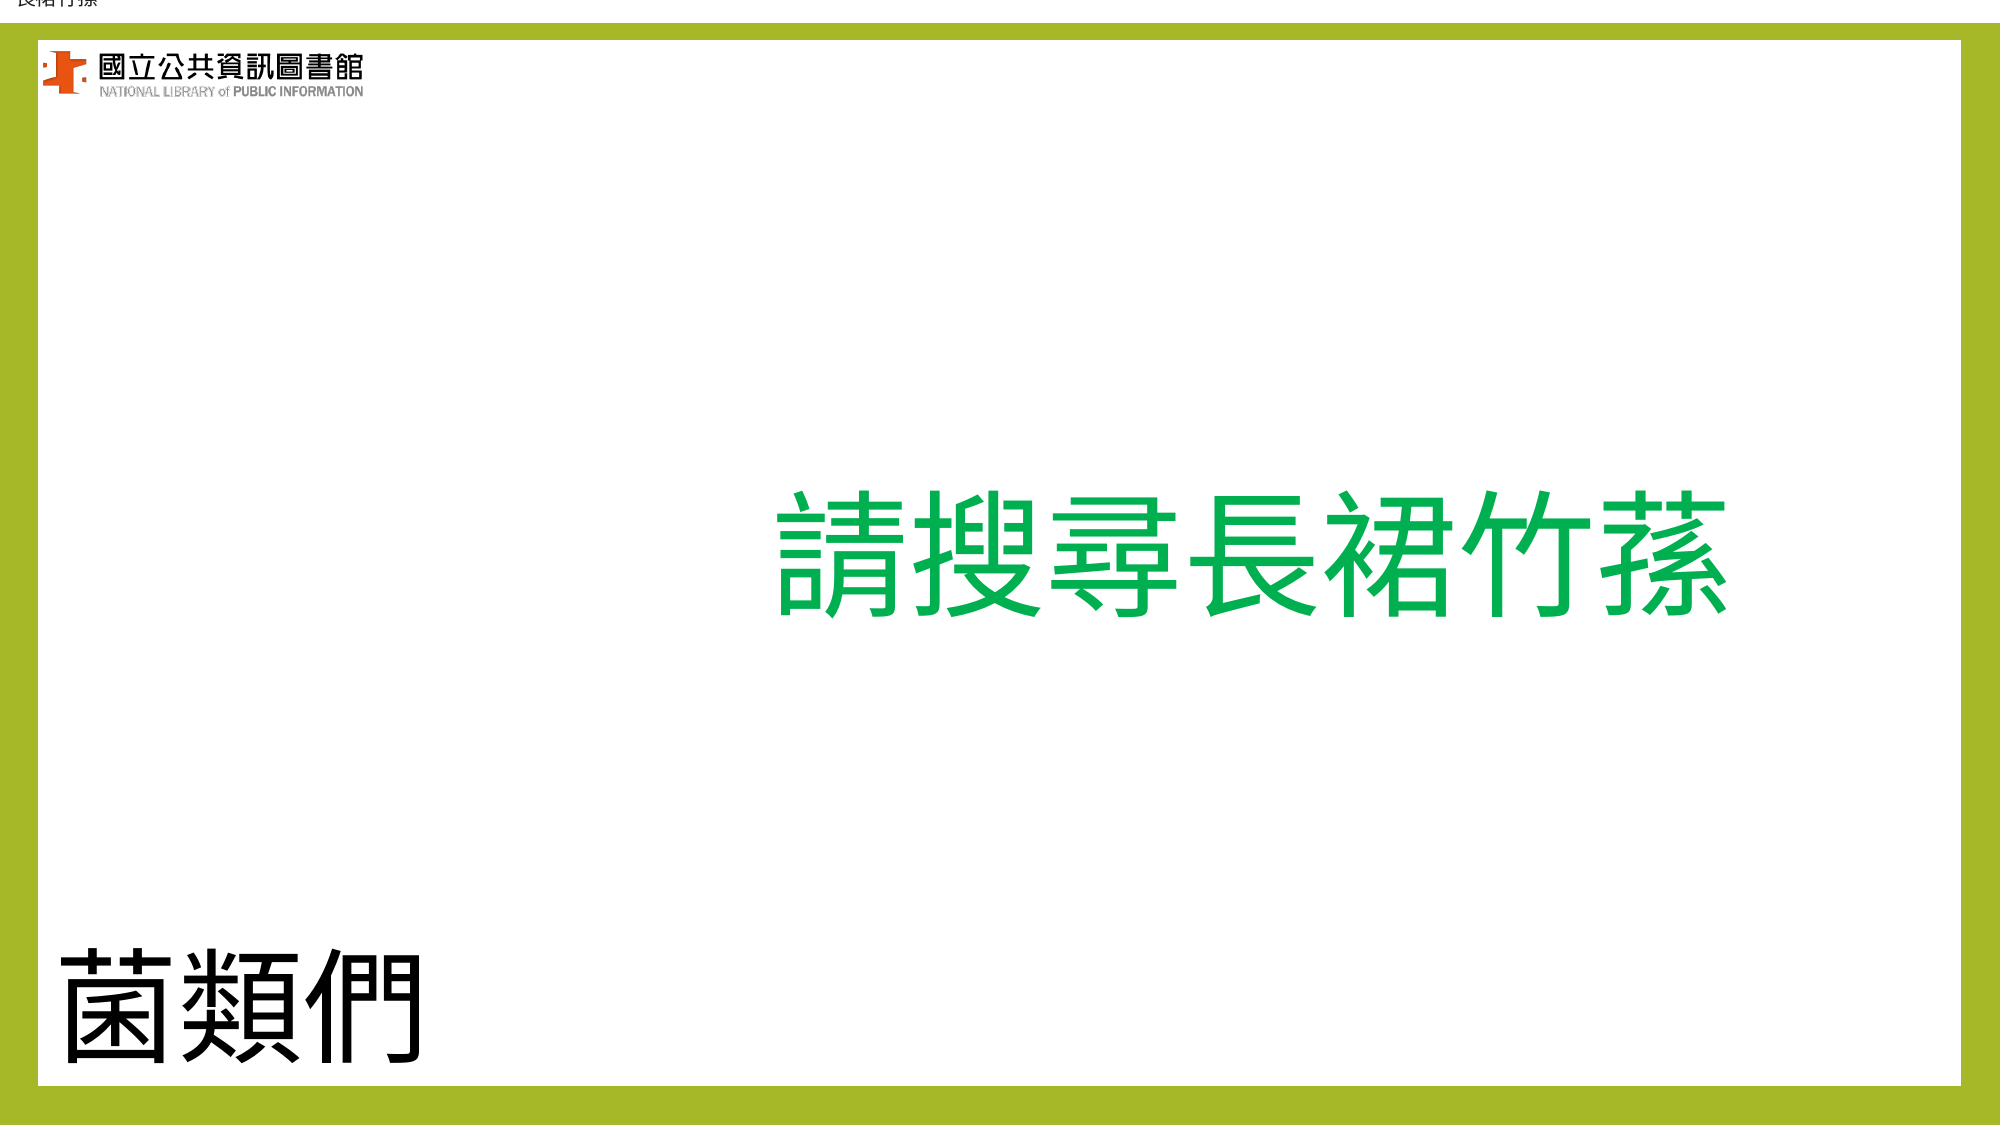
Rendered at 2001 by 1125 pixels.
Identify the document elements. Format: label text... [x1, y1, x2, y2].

text_box 菌類們 [38, 920, 590, 1088]
text_box 請搜尋長裙竹蓀 [756, 461, 1759, 644]
text_box 長裙竹蓀 [0, 0, 2000, 23]
